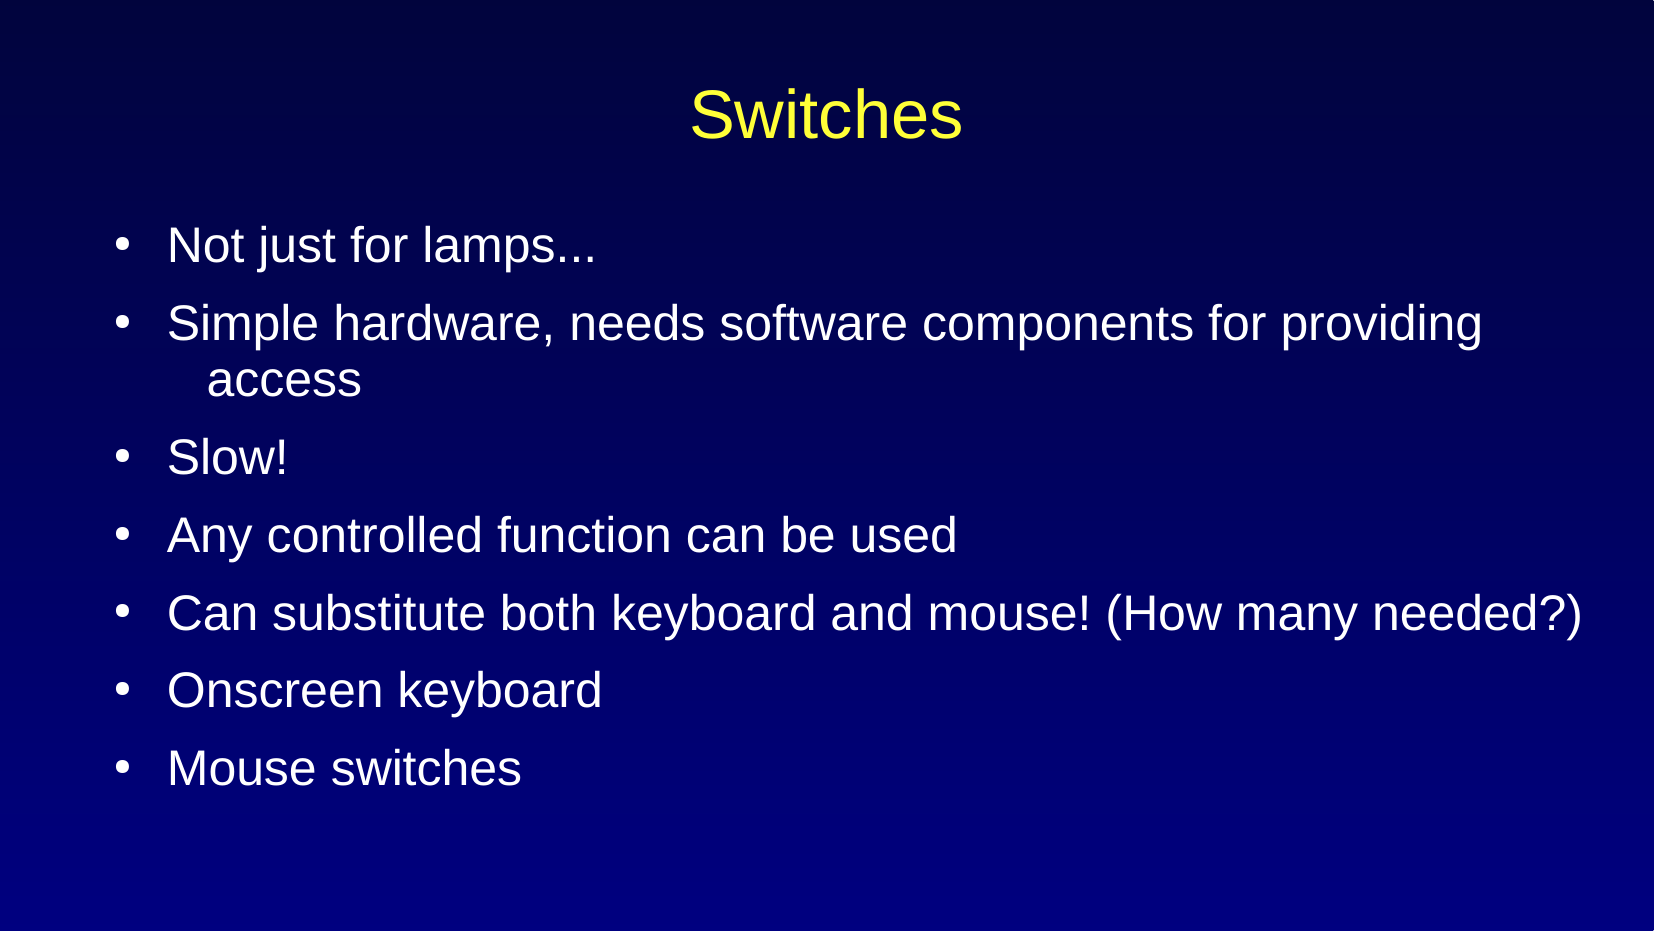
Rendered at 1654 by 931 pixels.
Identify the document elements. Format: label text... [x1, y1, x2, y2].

title Switches [82, 37, 1571, 193]
list Not just for lamps... Simple hardware, needs software components for providing access Slow! Any controlled function can be used Can substitute both keyboard and mouse! (How many needed?) Onscreen keyboard Mouse switches [82, 217, 1599, 852]
